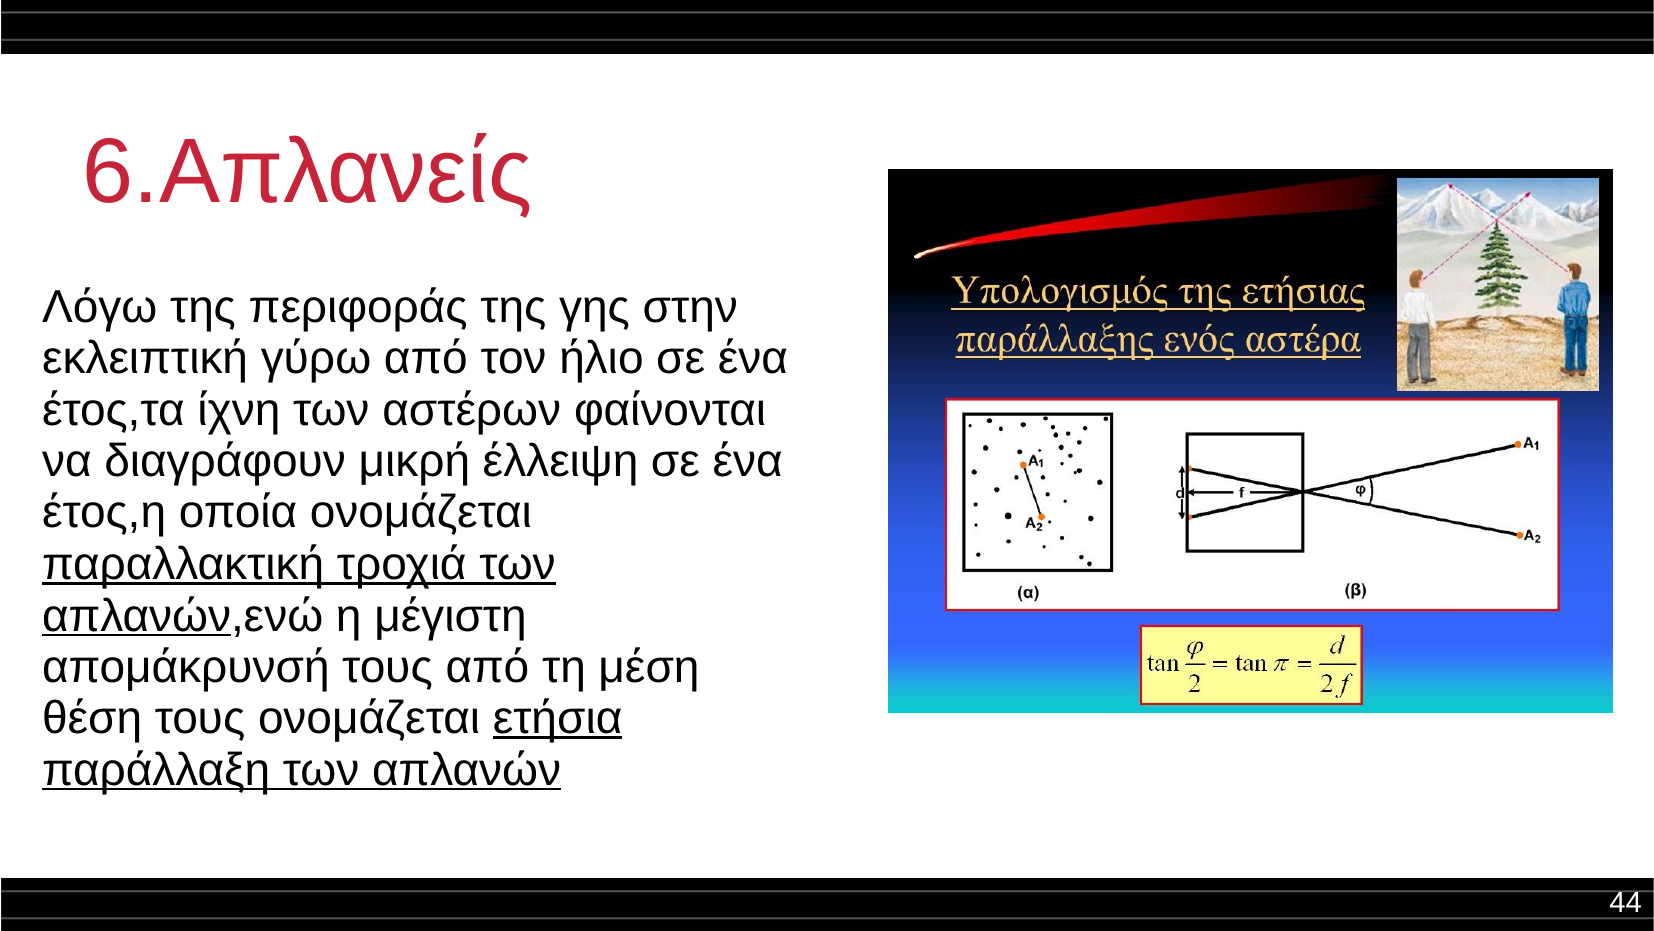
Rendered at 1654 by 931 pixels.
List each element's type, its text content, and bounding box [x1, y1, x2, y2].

picture [888, 169, 1613, 713]
list Λόγω της περιφοράς της γης στην εκλειπτική γύρω από τον ήλιο σε ένα έτος,τα ίχνη των αστέρων φαίνονται να διαγράφουν μικρή έλλειψη σε ένα έτος,η οποία ονομάζεται παραλλακτική τροχιά των απλανών,ενώ η μέγιστη απομάκρυνσή τους από τη μέση θέση τους ονομάζεται ετήσια παράλλαξη των απλανών [37, 225, 809, 826]
picture [1, 878, 1654, 931]
title 6.Απλανείς [82, 92, 1571, 249]
picture [1, 0, 1654, 54]
